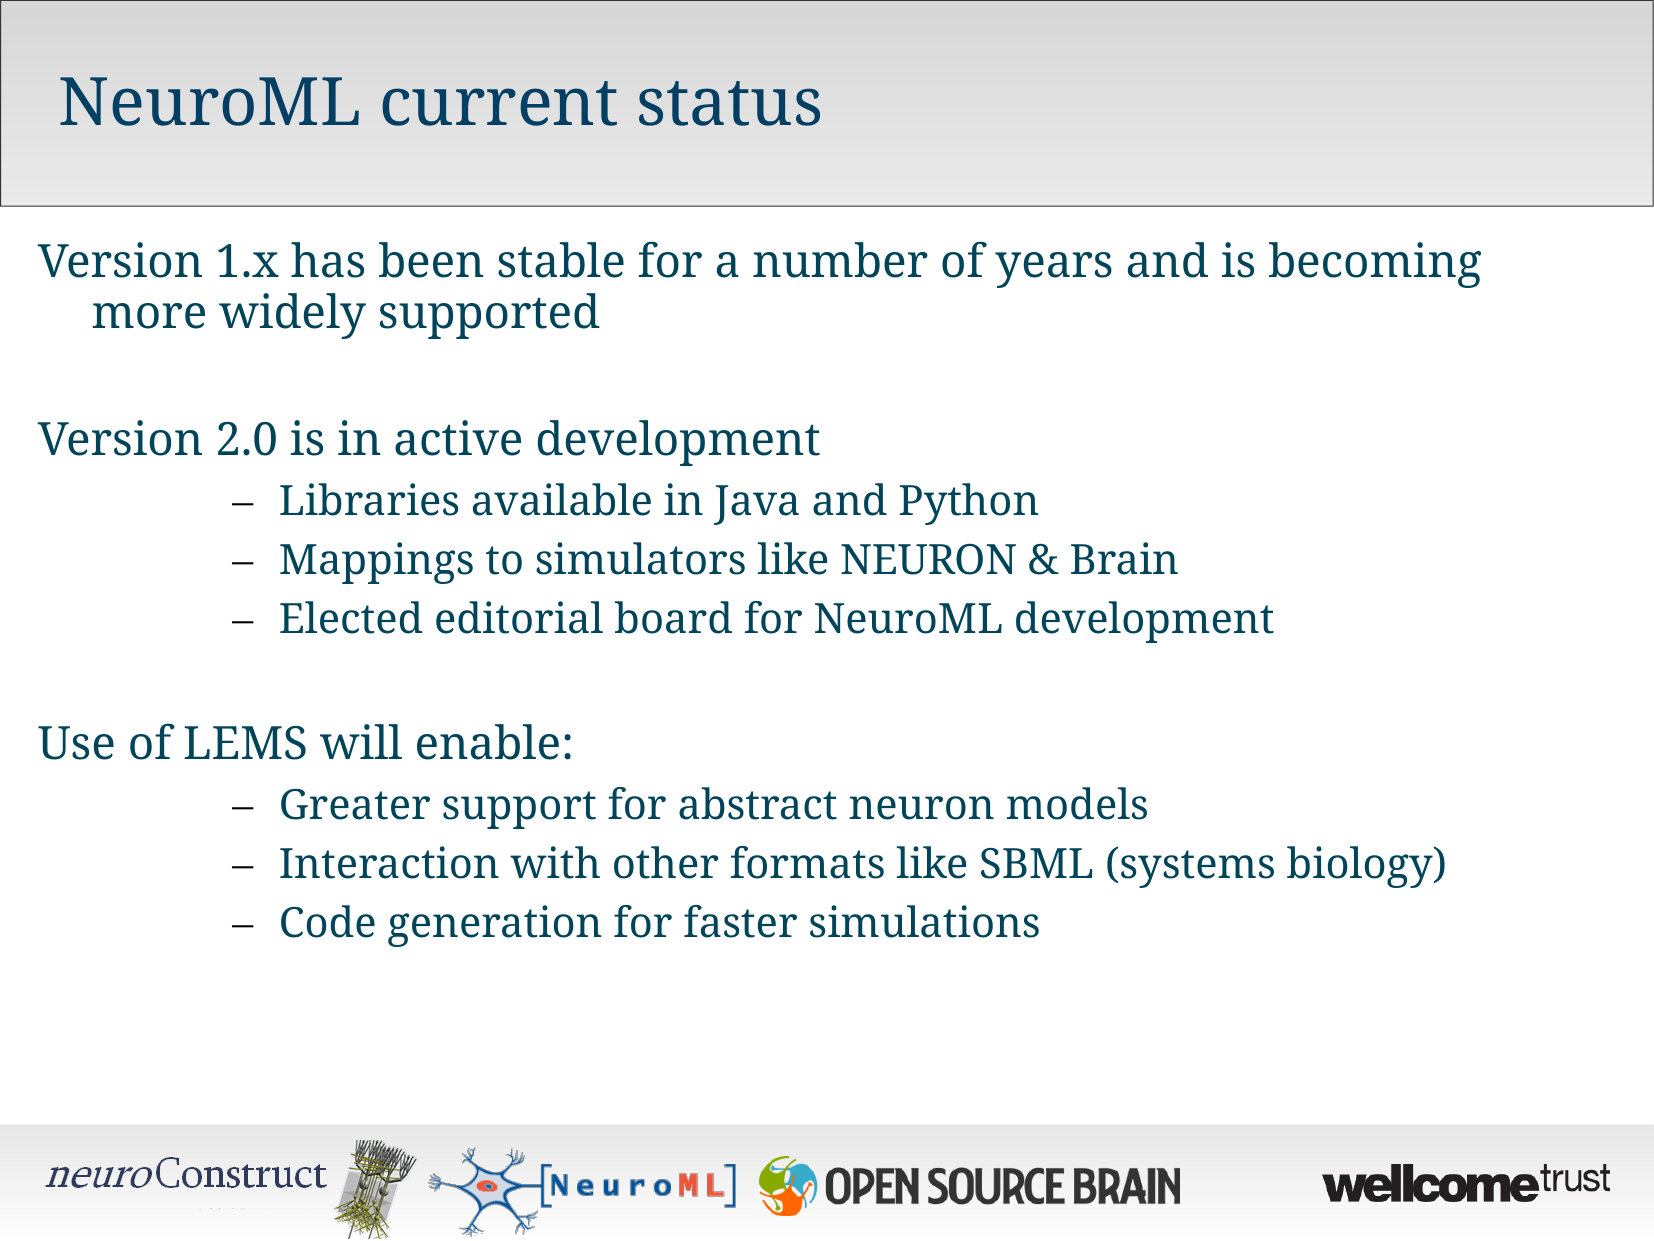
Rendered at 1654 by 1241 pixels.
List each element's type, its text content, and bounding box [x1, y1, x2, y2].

list Version 1.x has been stable for a number of years and is becoming more widely supported Version 2.0 is in active development Libraries available in Java and Python Mappings to simulators like NEURON & Brain Elected editorial board for NeuroML development Use of LEMS will enable: Greater support for abstract neuron models Interaction with other formats like SBML (systems biology) Code generation for faster simulations [35, 233, 1571, 1123]
picture [1322, 1164, 1610, 1202]
picture [428, 1147, 736, 1237]
title NeuroML current status [59, 29, 1595, 177]
picture [759, 1156, 1180, 1216]
picture [32, 1140, 419, 1239]
